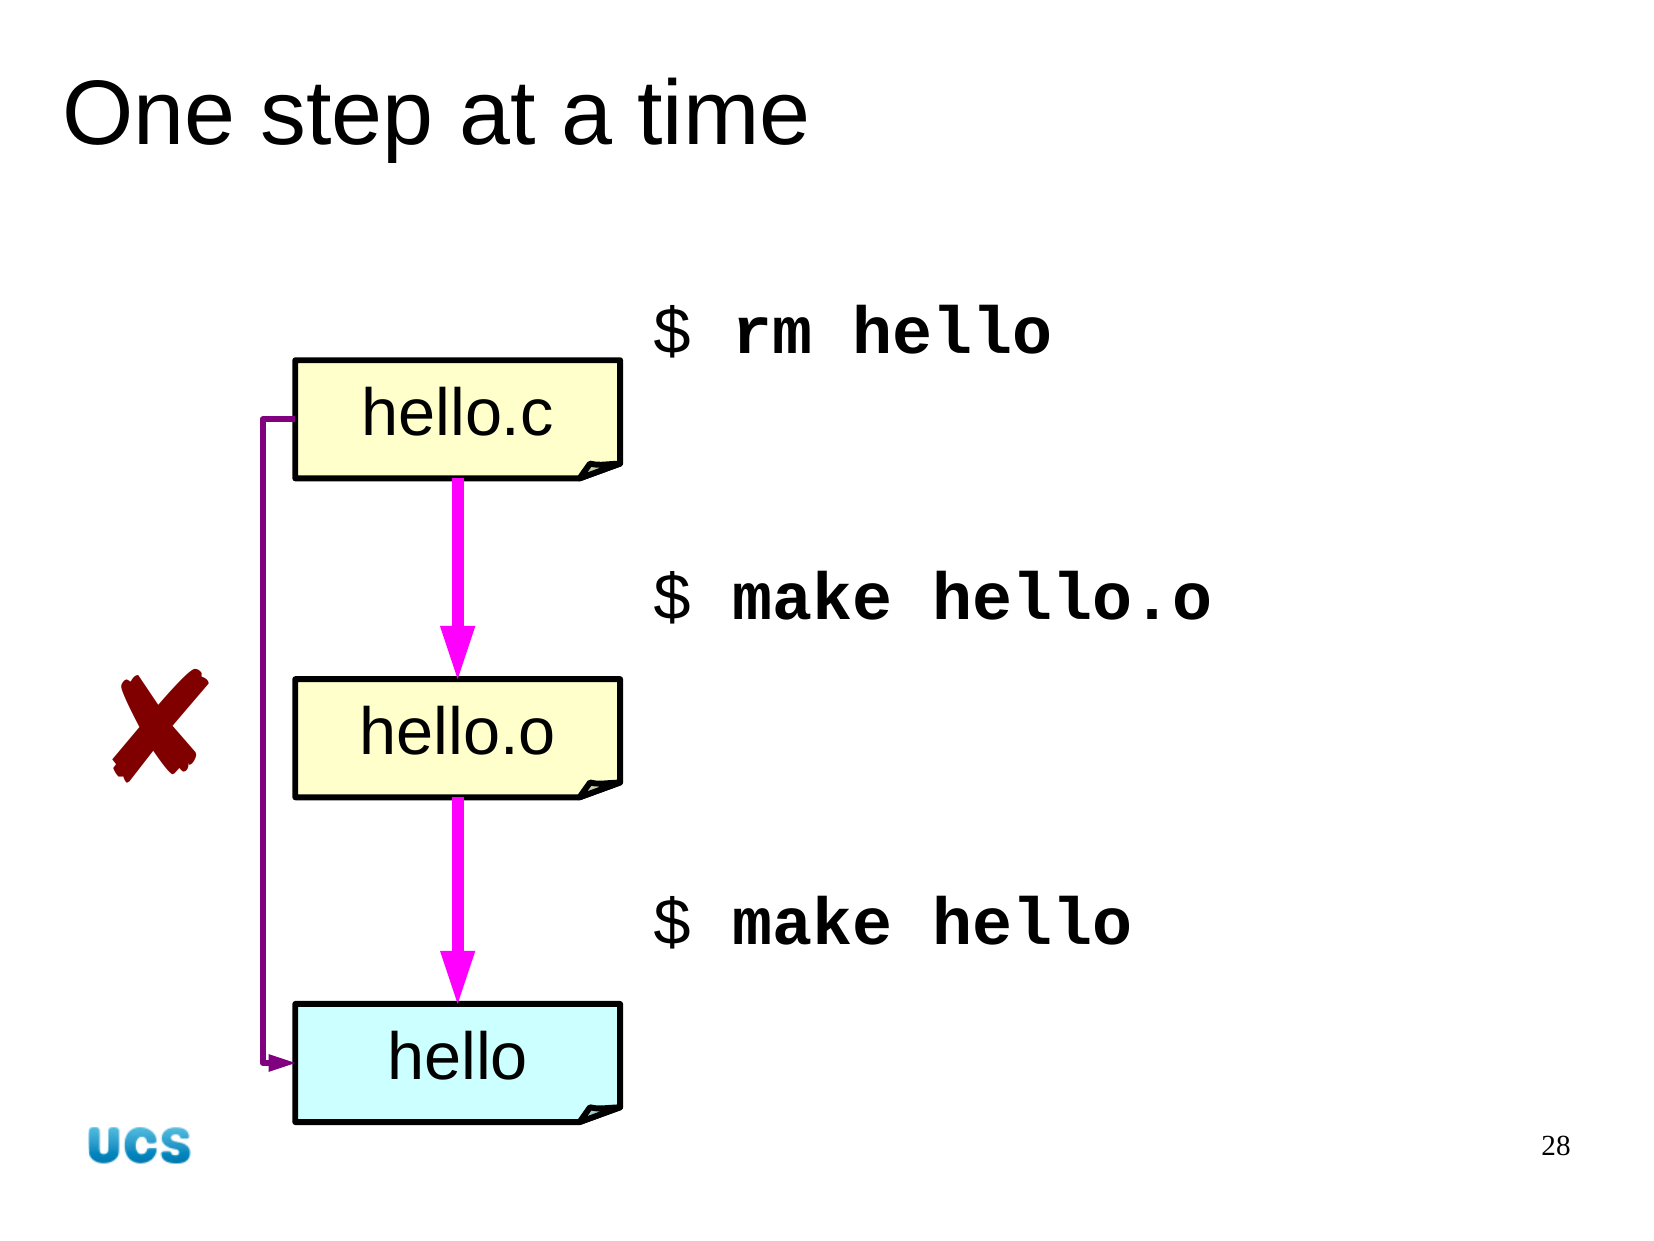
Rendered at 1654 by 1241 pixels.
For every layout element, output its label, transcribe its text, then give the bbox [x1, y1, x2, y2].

picture [88, 1126, 191, 1165]
text_box $ make hello [649, 885, 1136, 968]
text_box hello.c [295, 360, 621, 479]
text_box hello [295, 1003, 621, 1123]
text_box  [106, 637, 248, 837]
text_box $ make hello.o [649, 561, 1216, 643]
text_box $ rm hello [649, 295, 1056, 377]
text_box One step at a time [59, 59, 815, 168]
text_box hello.o [295, 679, 621, 798]
